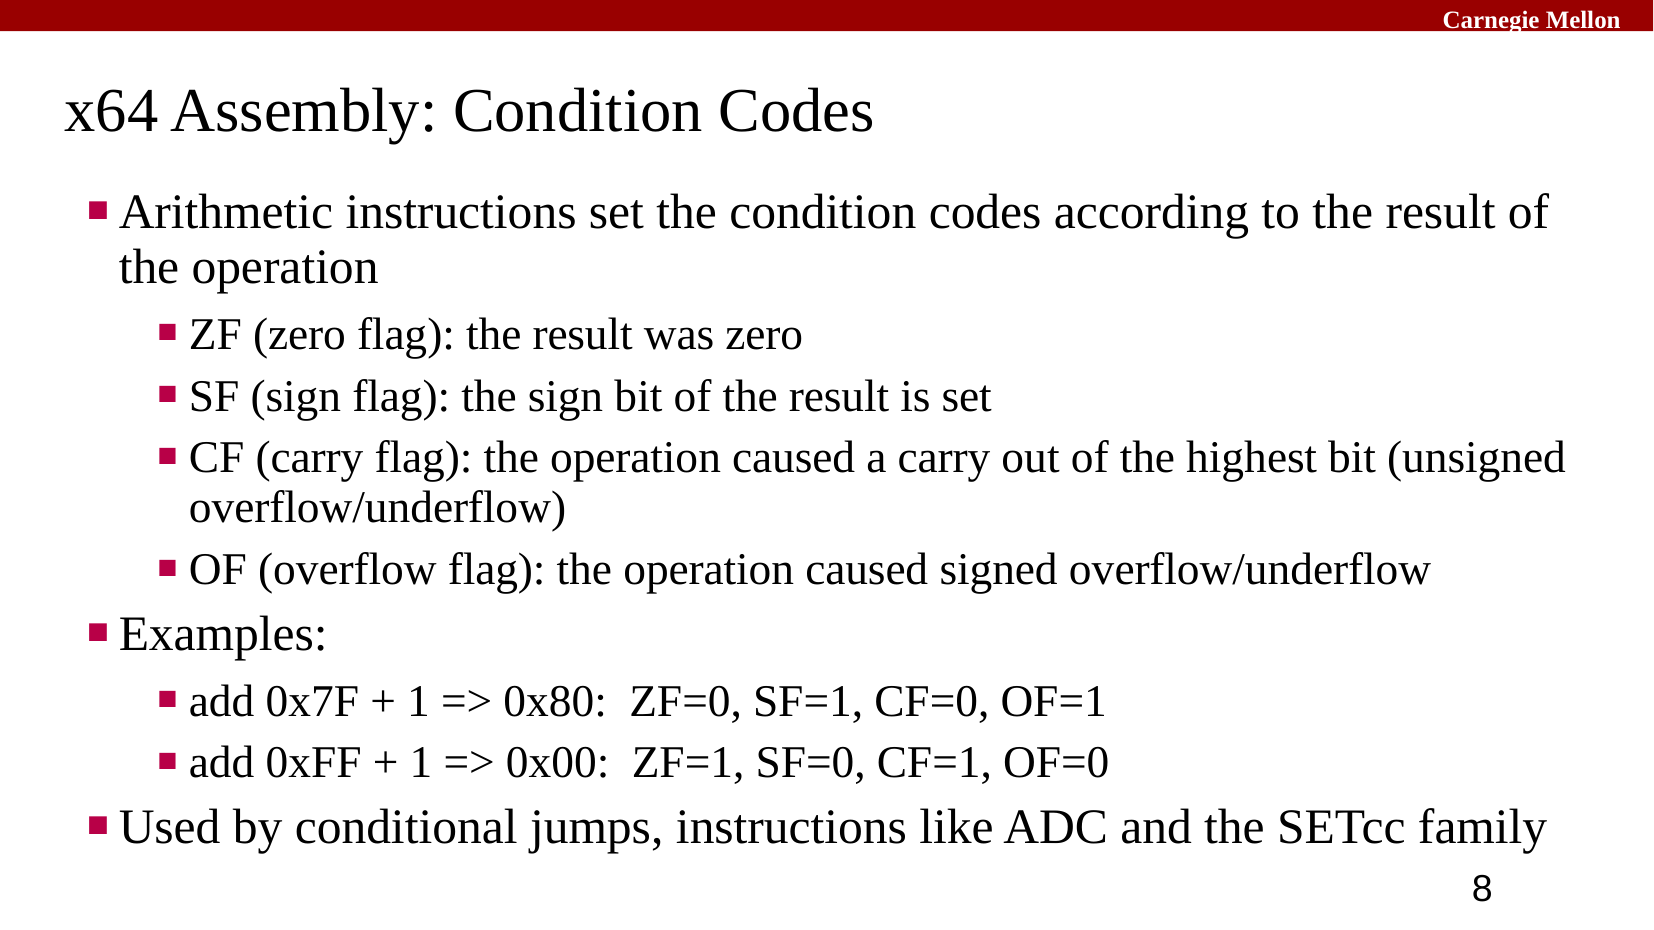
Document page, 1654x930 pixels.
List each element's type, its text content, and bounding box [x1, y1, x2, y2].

list Arithmetic instructions set the condition codes according to the result of the operation ZF (zero flag): the result was zero SF (sign flag): the sign bit of the result is set CF (carry flag): the operation caused a carry out of the highest bit (unsigned overflow/underflow) OF (overflow flag): the operation caused signed overflow/underflow Examples: add 0x7F + 1 => 0x80: ZF=0, SF=1, CF=0, OF=1 add 0xFF + 1 => 0x00: ZF=1, SF=0, CF=1, OF=0 Used by conditional jumps, instructions like ADC and the SETcc family [71, 184, 1576, 859]
title x64 Assembly: Condition Codes [64, 58, 1576, 163]
